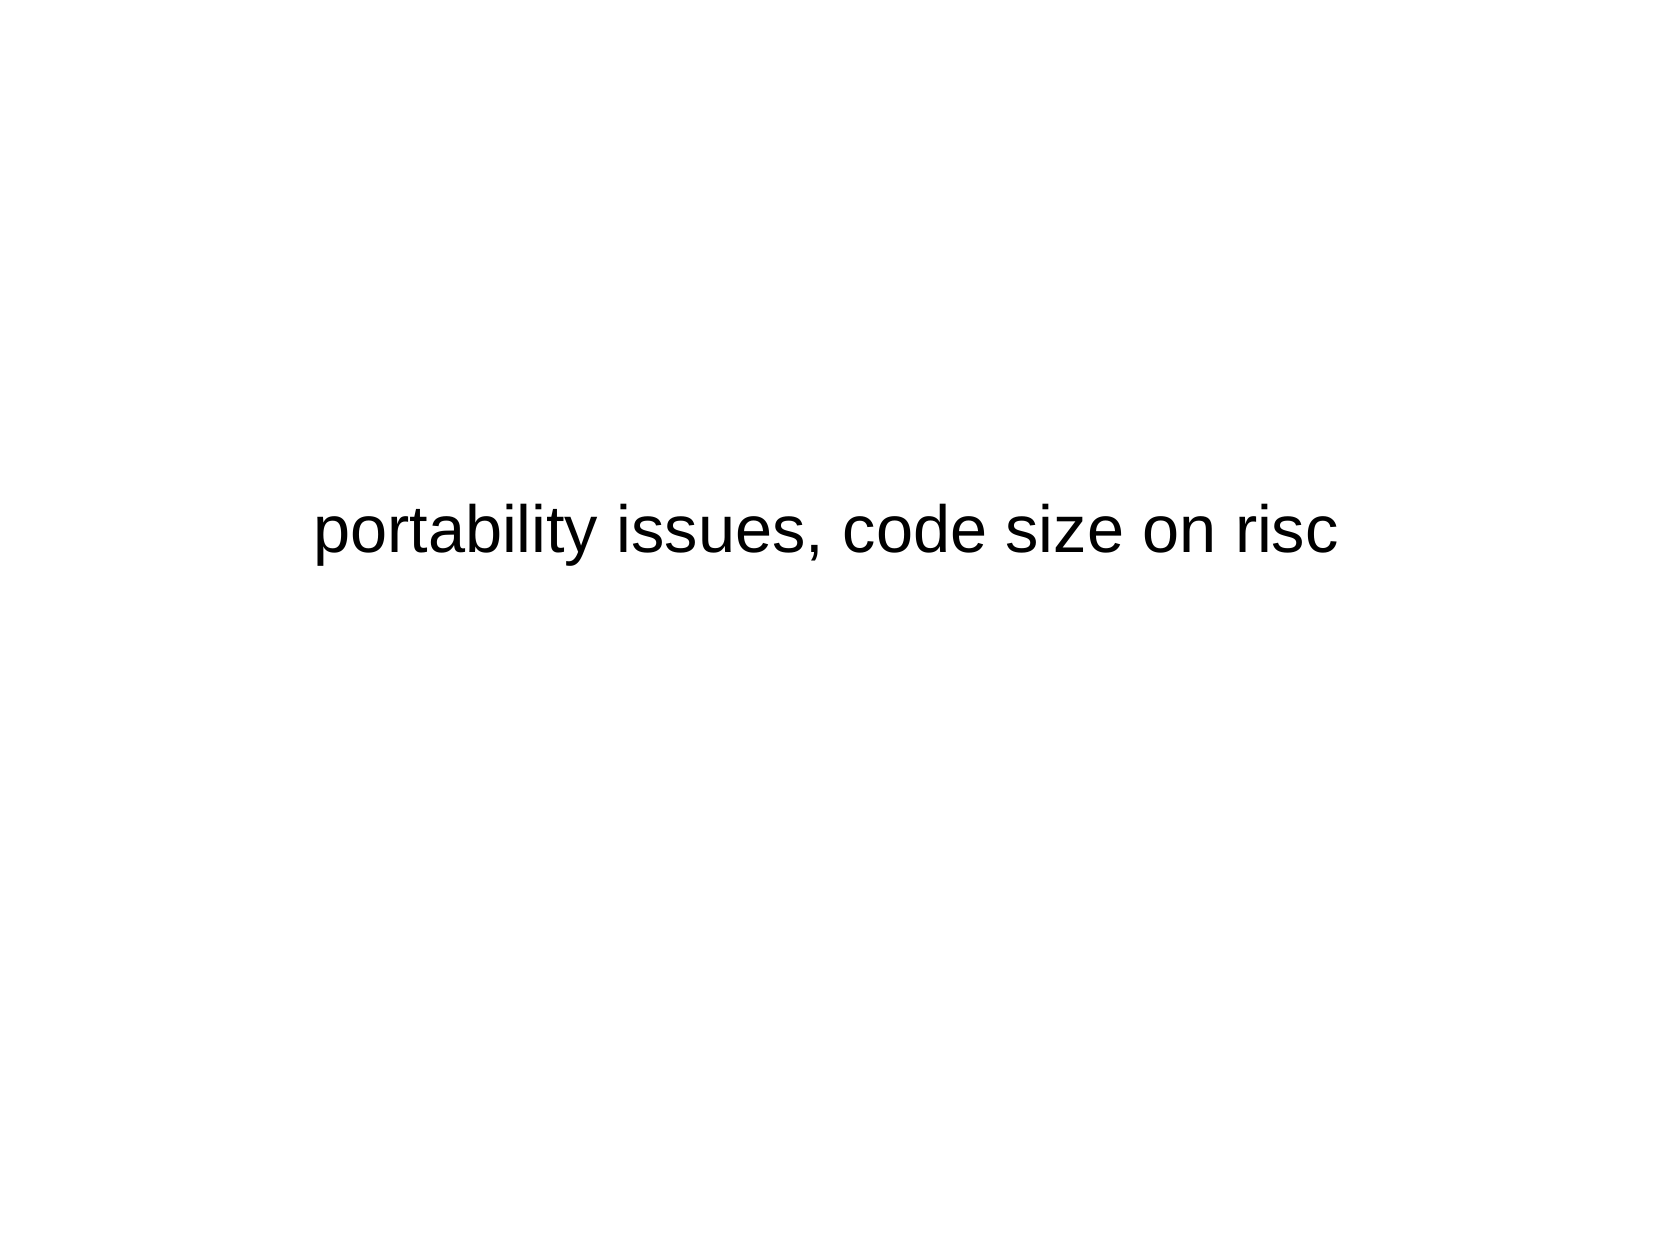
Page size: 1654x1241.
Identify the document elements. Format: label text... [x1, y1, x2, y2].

subtitle portability issues, code size on risc [82, 49, 1571, 1010]
